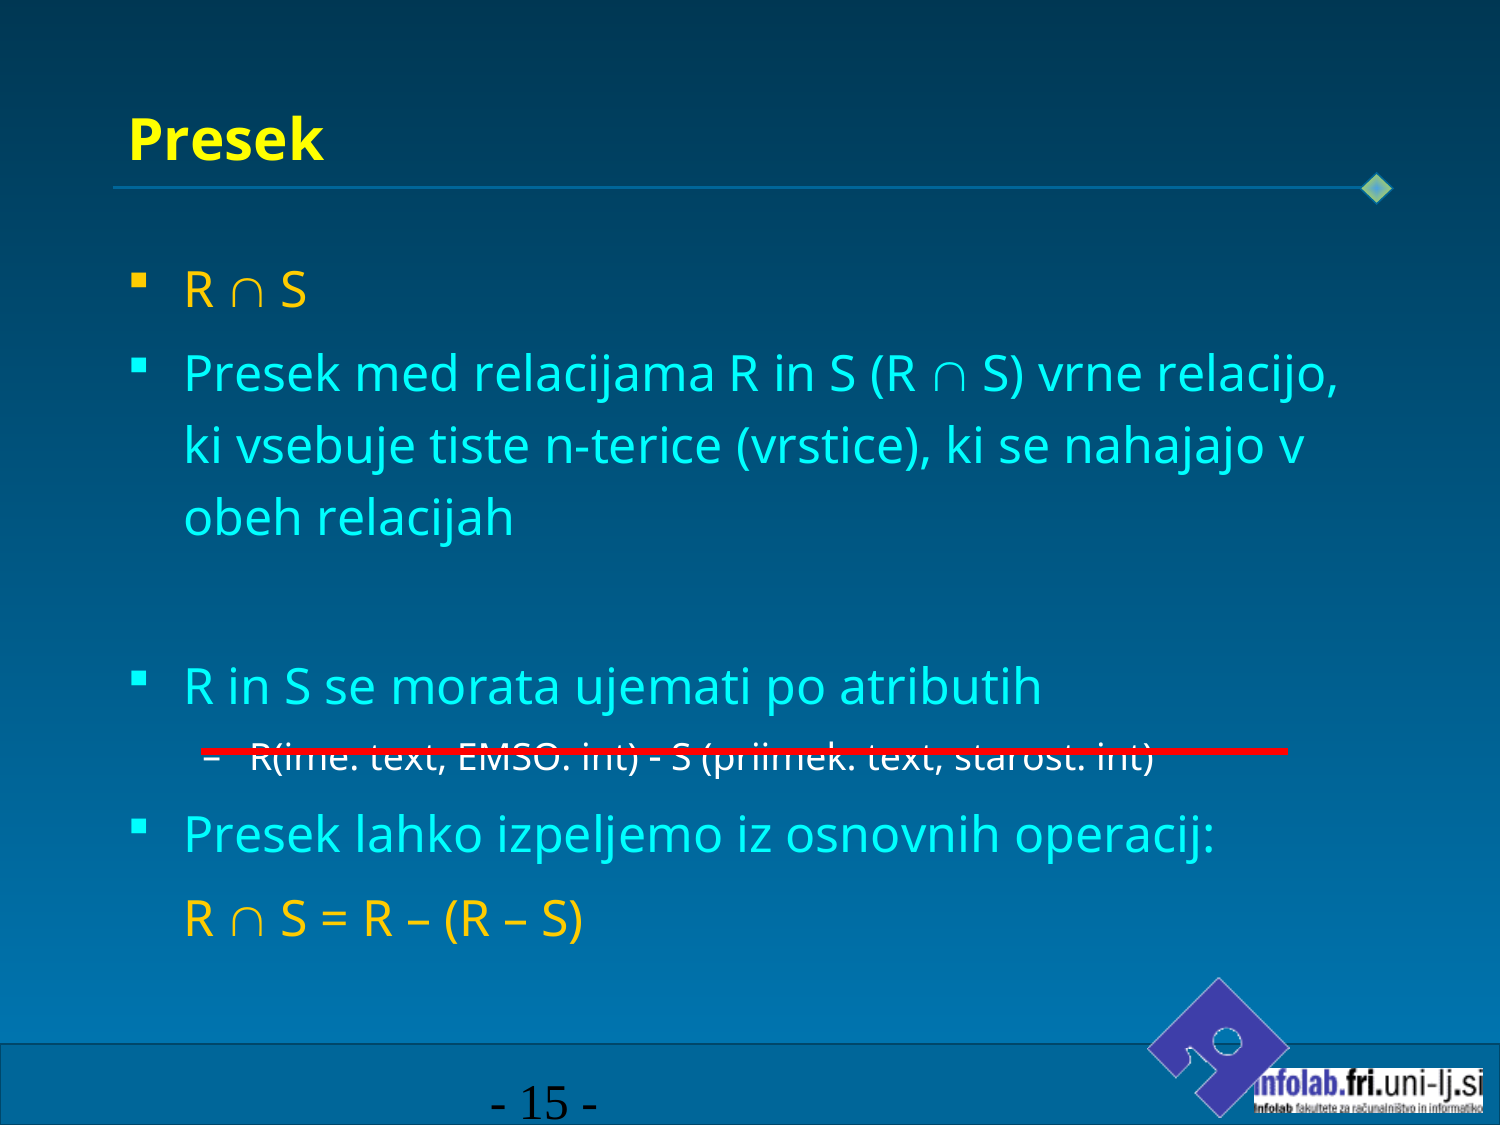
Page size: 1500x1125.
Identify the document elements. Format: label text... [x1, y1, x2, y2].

picture [1149, 978, 1482, 1117]
title Presek [112, 94, 1388, 181]
list R  S Presek med relacijama R in S (R  S) vrne relacijo, ki vsebuje tiste n-terice (vrstice), ki se nahajajo v obeh relacijah R in S se morata ujemati po atributih R(ime: text, EMSO: int)  S (priimek: text, starost: int) Presek lahko izpeljemo iz osnovnih operacij: R  S = R – (R – S) [112, 237, 1388, 963]
